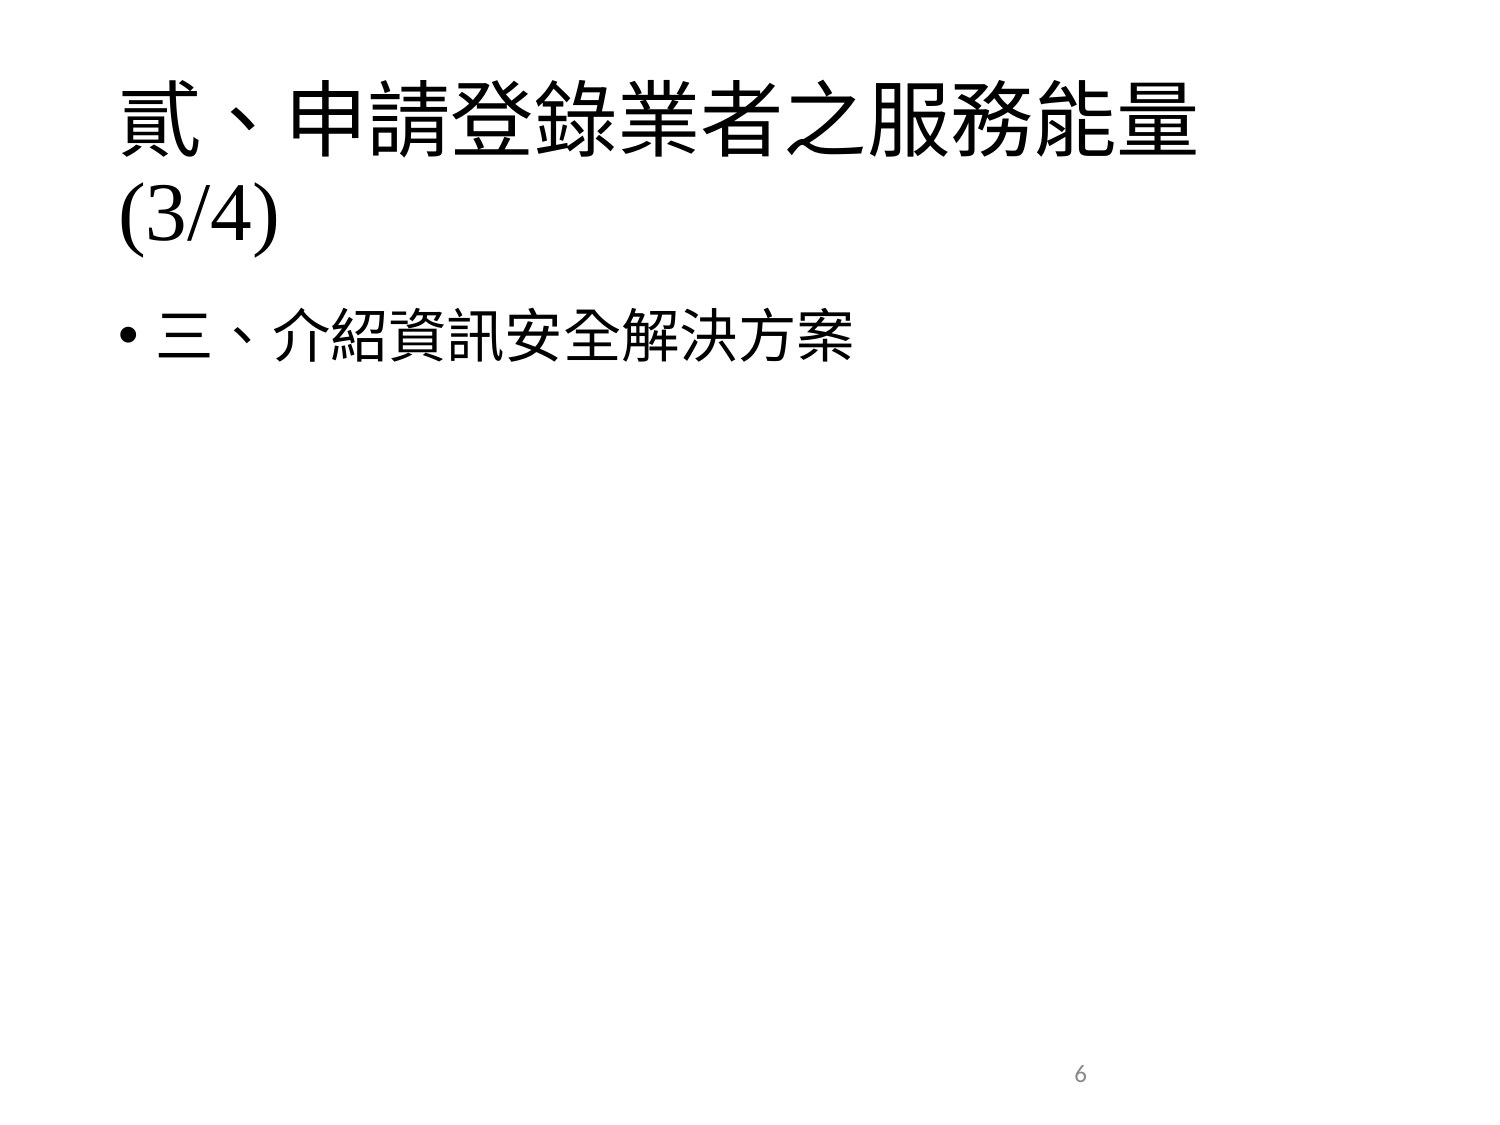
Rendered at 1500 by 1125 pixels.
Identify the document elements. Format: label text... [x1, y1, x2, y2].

title 貳、申請登錄業者之服務能量(3/4) [103, 59, 1397, 278]
list 三、介紹資訊安全解決方案 [103, 299, 1397, 1014]
text_box [1059, 1042, 1397, 1103]
